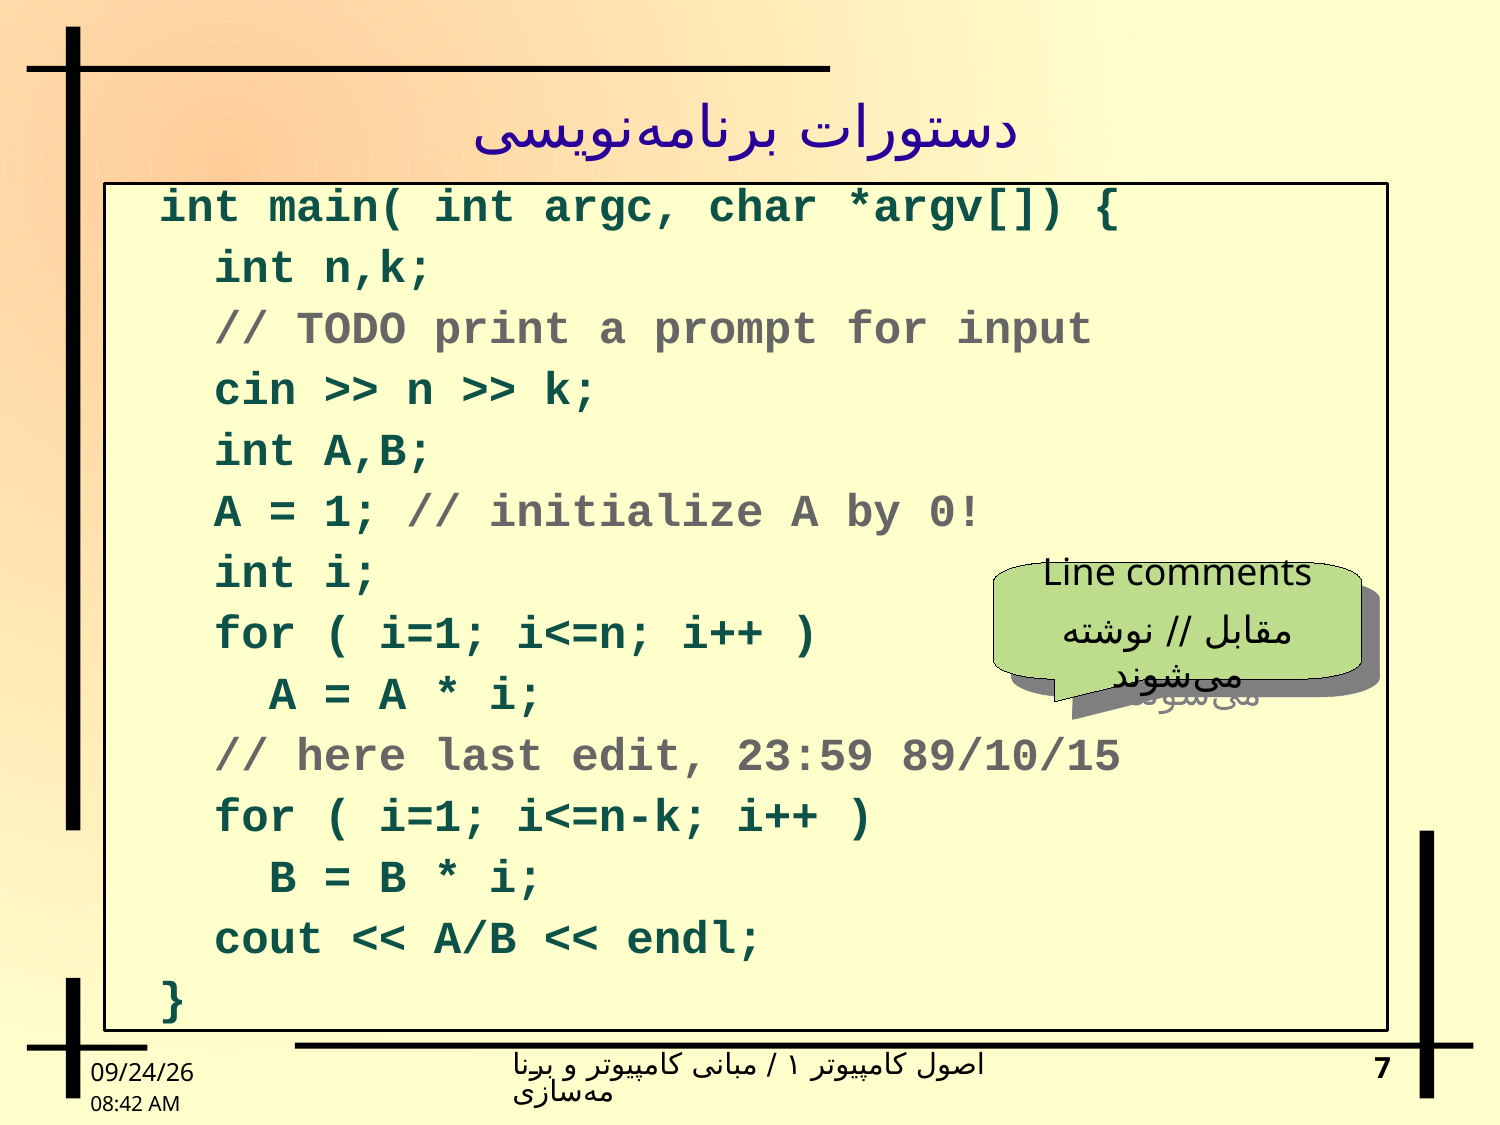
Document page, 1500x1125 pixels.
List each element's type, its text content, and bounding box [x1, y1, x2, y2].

text_box Line comments مقابل // نوشته می‌شوند [993, 562, 1362, 702]
list int main( int argc, char *argv[]) { int n,k; // TODO print a prompt for input cin >> n >> k; int A,B; A = 1; // initialize A by 0! int i; for ( i=1; i<=n; i++ ) A = A * i; // here last edit, 23:59 89/10/15 for ( i=1; i<=n-k; i++ ) B = B * i; cout << A/B << endl; } [104, 183, 1388, 1031]
title دستورات برنامه‌نویسی [131, 67, 1361, 182]
